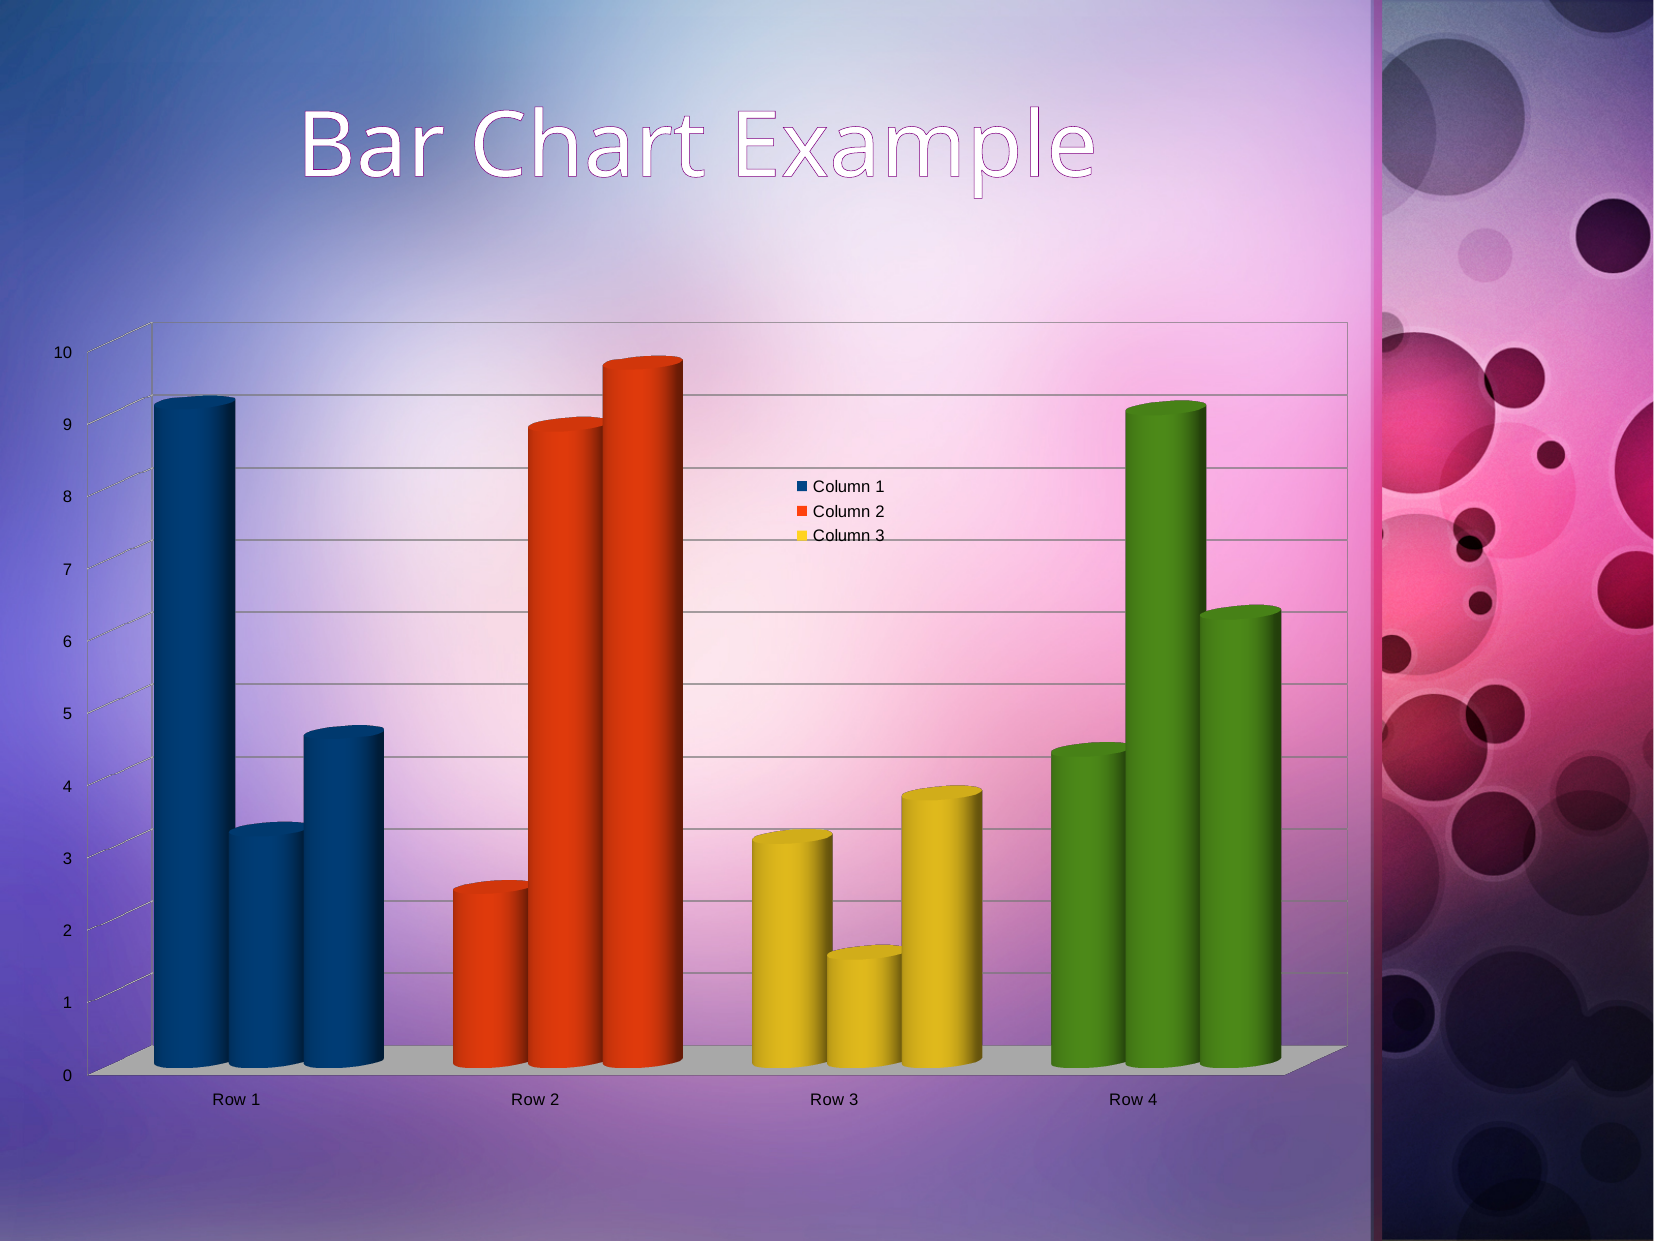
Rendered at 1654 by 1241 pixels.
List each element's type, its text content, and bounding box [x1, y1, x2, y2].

picture [0, 0, 1654, 1241]
title Bar Chart Example [45, 37, 1351, 245]
chart [11, 306, 1501, 1126]
